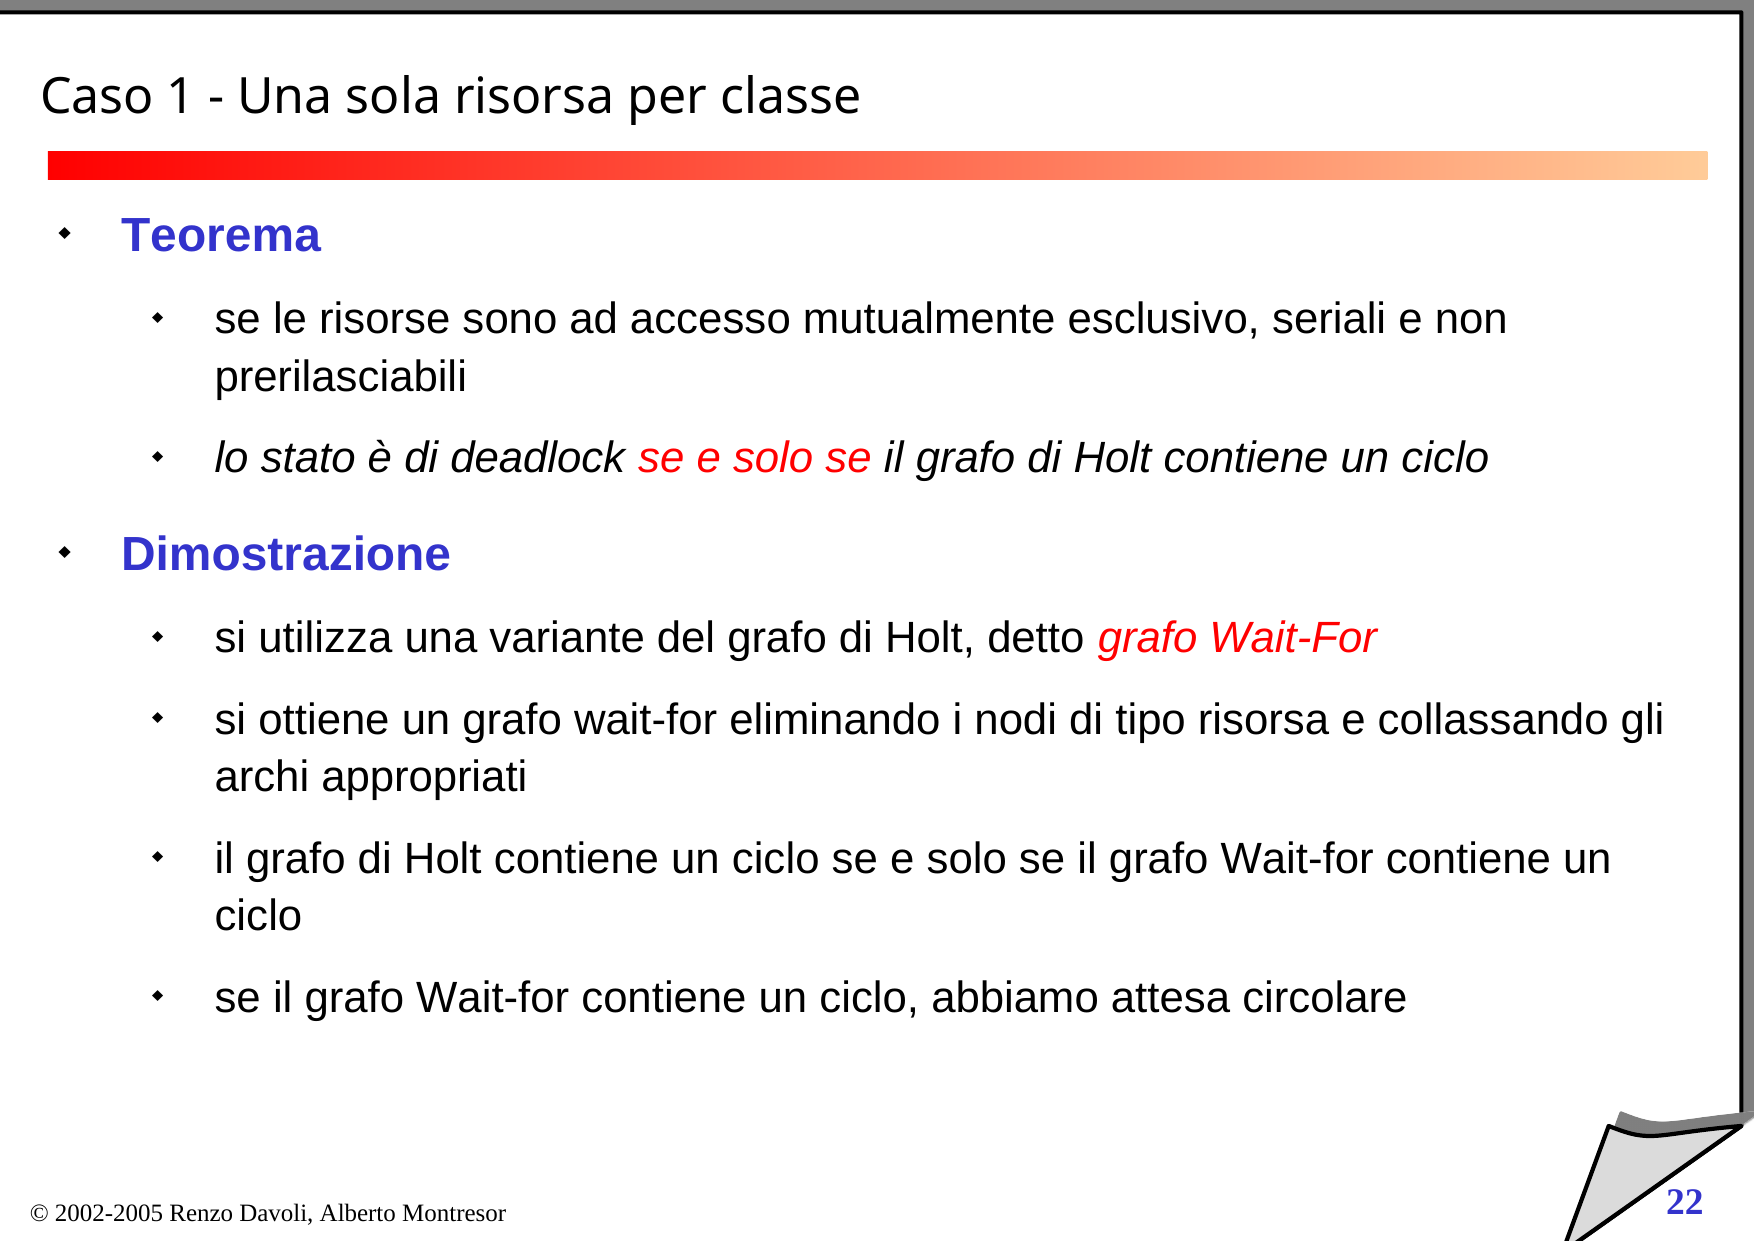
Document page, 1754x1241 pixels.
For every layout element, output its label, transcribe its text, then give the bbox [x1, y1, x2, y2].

title Caso 1 - Una sola risorsa per classe [40, 49, 1714, 144]
text_box q [750, 152, 754, 179]
list Teorema se le risorse sono ad accesso mutualmente esclusivo, seriali e non prerilasciabili lo stato è di deadlock se e solo se il grafo di Holt contiene un ciclo Dimostrazione si utilizza una variante del grafo di Holt, detto grafo Wait-For si ottiene un grafo wait-for eliminando i nodi di tipo risorsa e collassando gli archi appropriati il grafo di Holt contiene un ciclo se e solo se il grafo Wait-for contiene un ciclo se il grafo Wait-for contiene un ciclo, abbiamo attesa circolare [58, 206, 1696, 1166]
